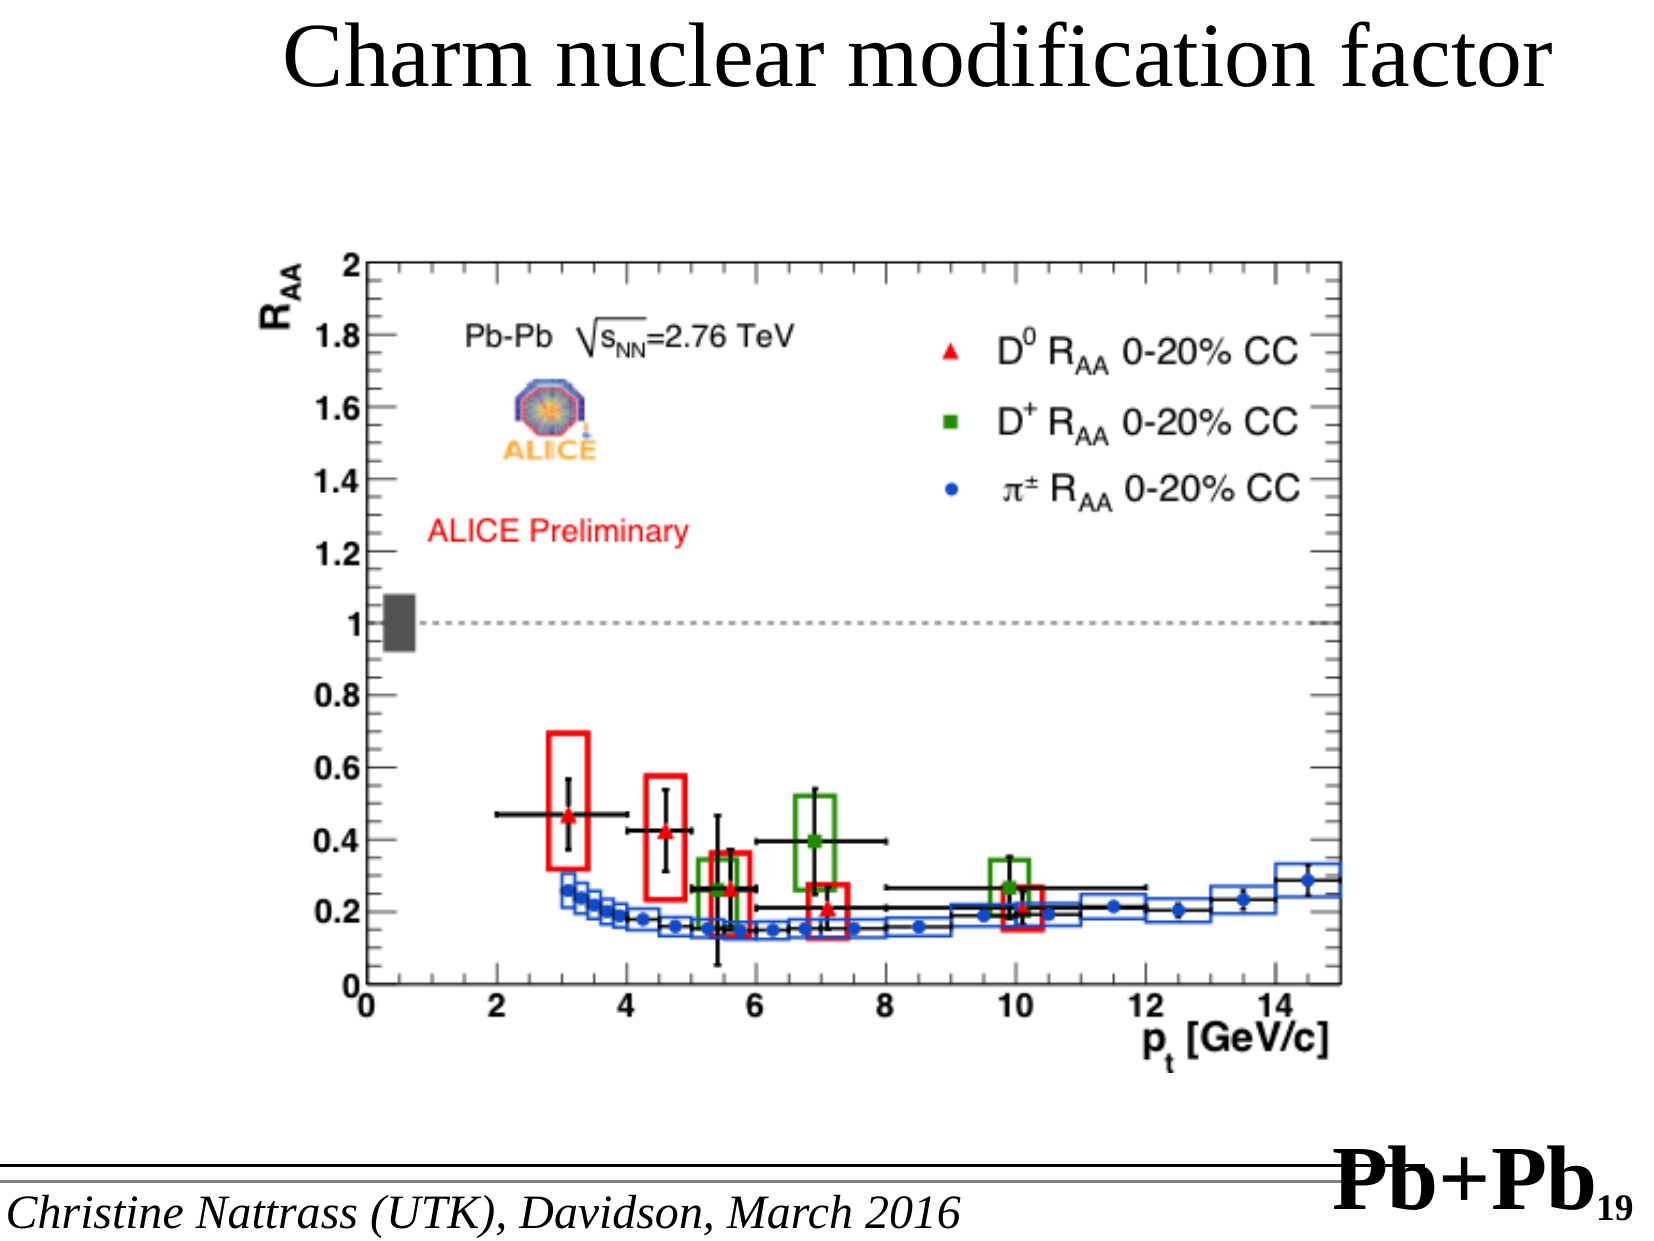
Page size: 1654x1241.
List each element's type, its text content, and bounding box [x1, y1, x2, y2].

picture [246, 187, 1463, 1074]
text_box Pb+Pb [1312, 1120, 1614, 1238]
title Charm nuclear modification factor [225, 0, 1614, 107]
